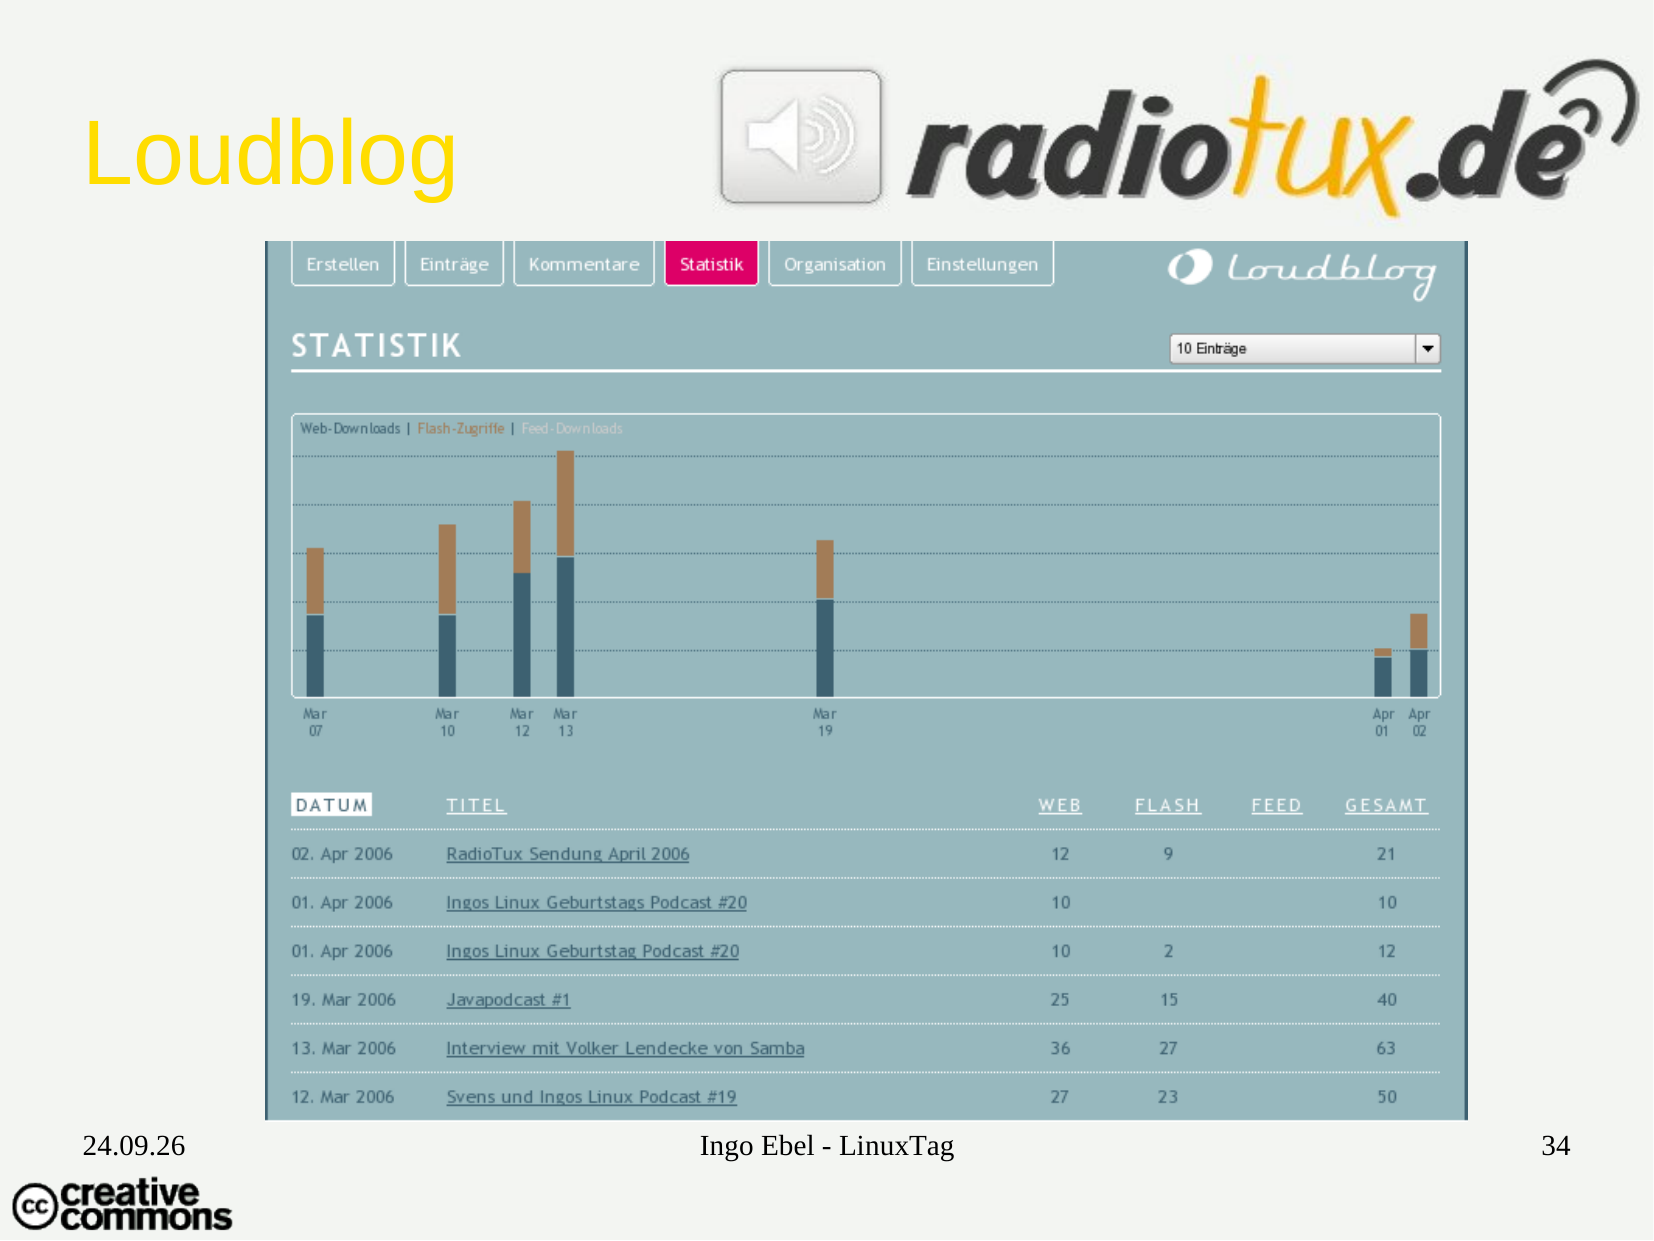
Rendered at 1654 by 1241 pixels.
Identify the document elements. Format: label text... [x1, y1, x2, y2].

picture [265, 0, 1654, 1123]
picture [0, 1121, 236, 1240]
title Loudblog [82, 49, 1571, 257]
